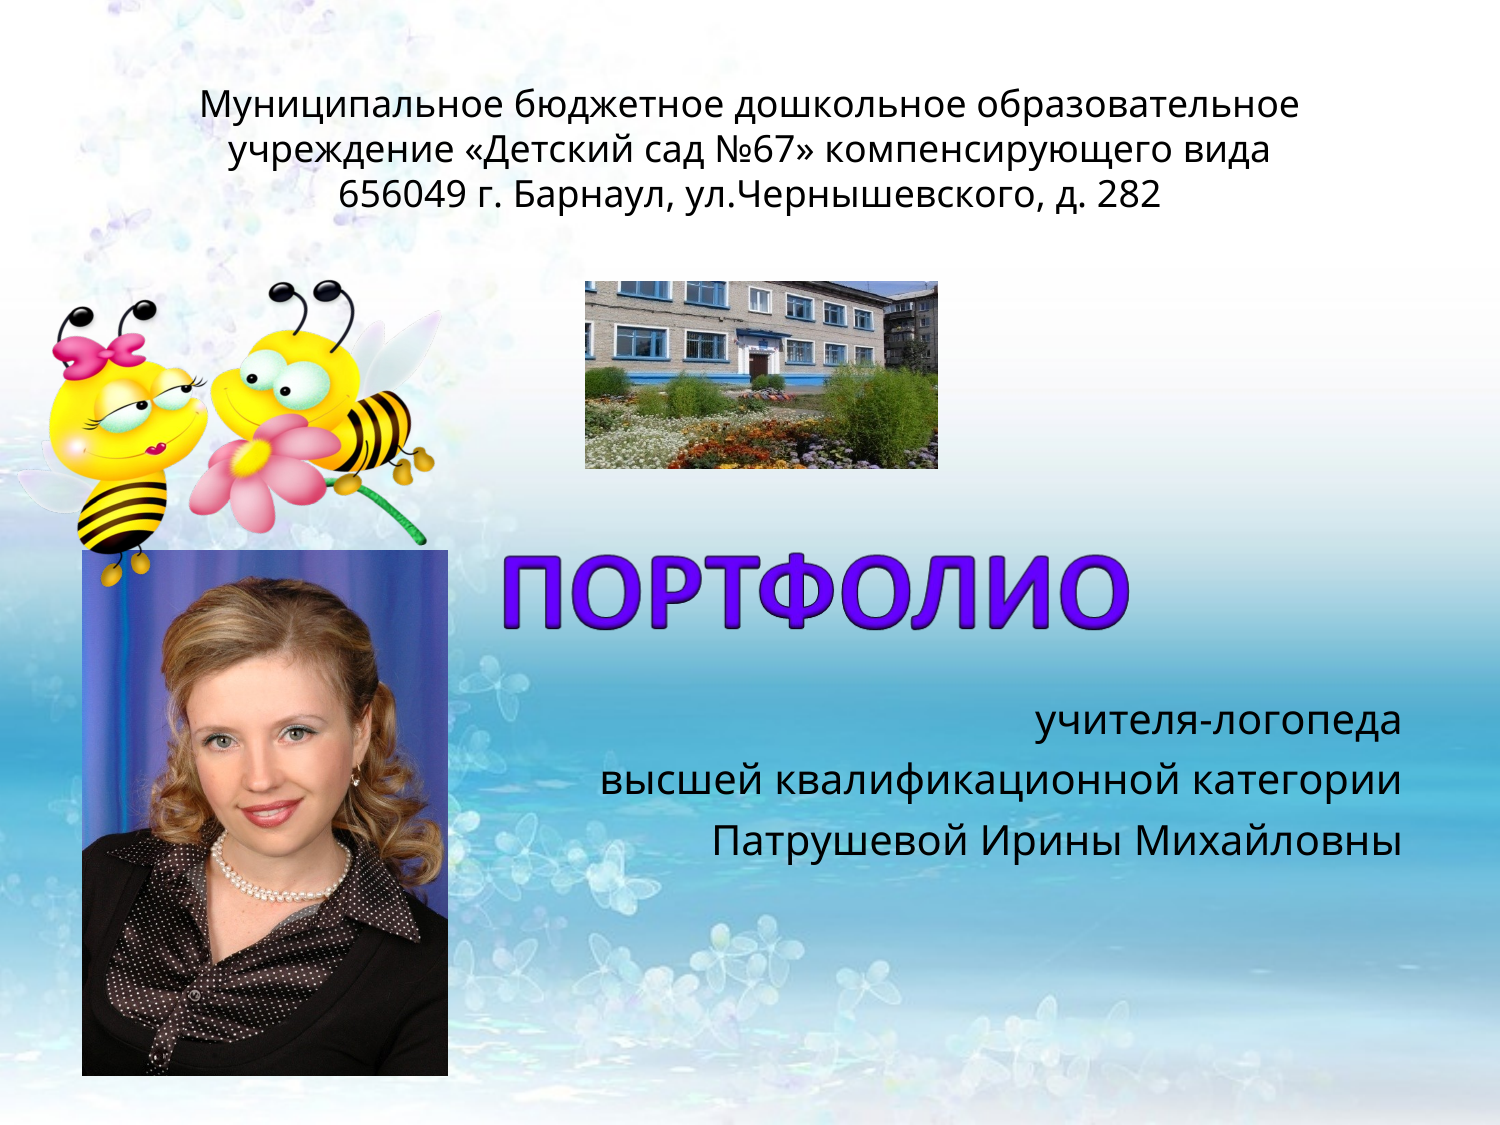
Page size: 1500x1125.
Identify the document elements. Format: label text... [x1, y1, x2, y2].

title Муниципальное бюджетное дошкольное образовательное учреждение «Детский сад №67» компенсирующего вида 656049 г. Барнаул, ул.Чернышевского, д. 282 [112, 70, 1388, 503]
picture [0, 0, 1500, 1125]
text_box учителя-логопеда высшей квалификационной категории Патрушевой Ирины Михайловны [448, 503, 1418, 1020]
